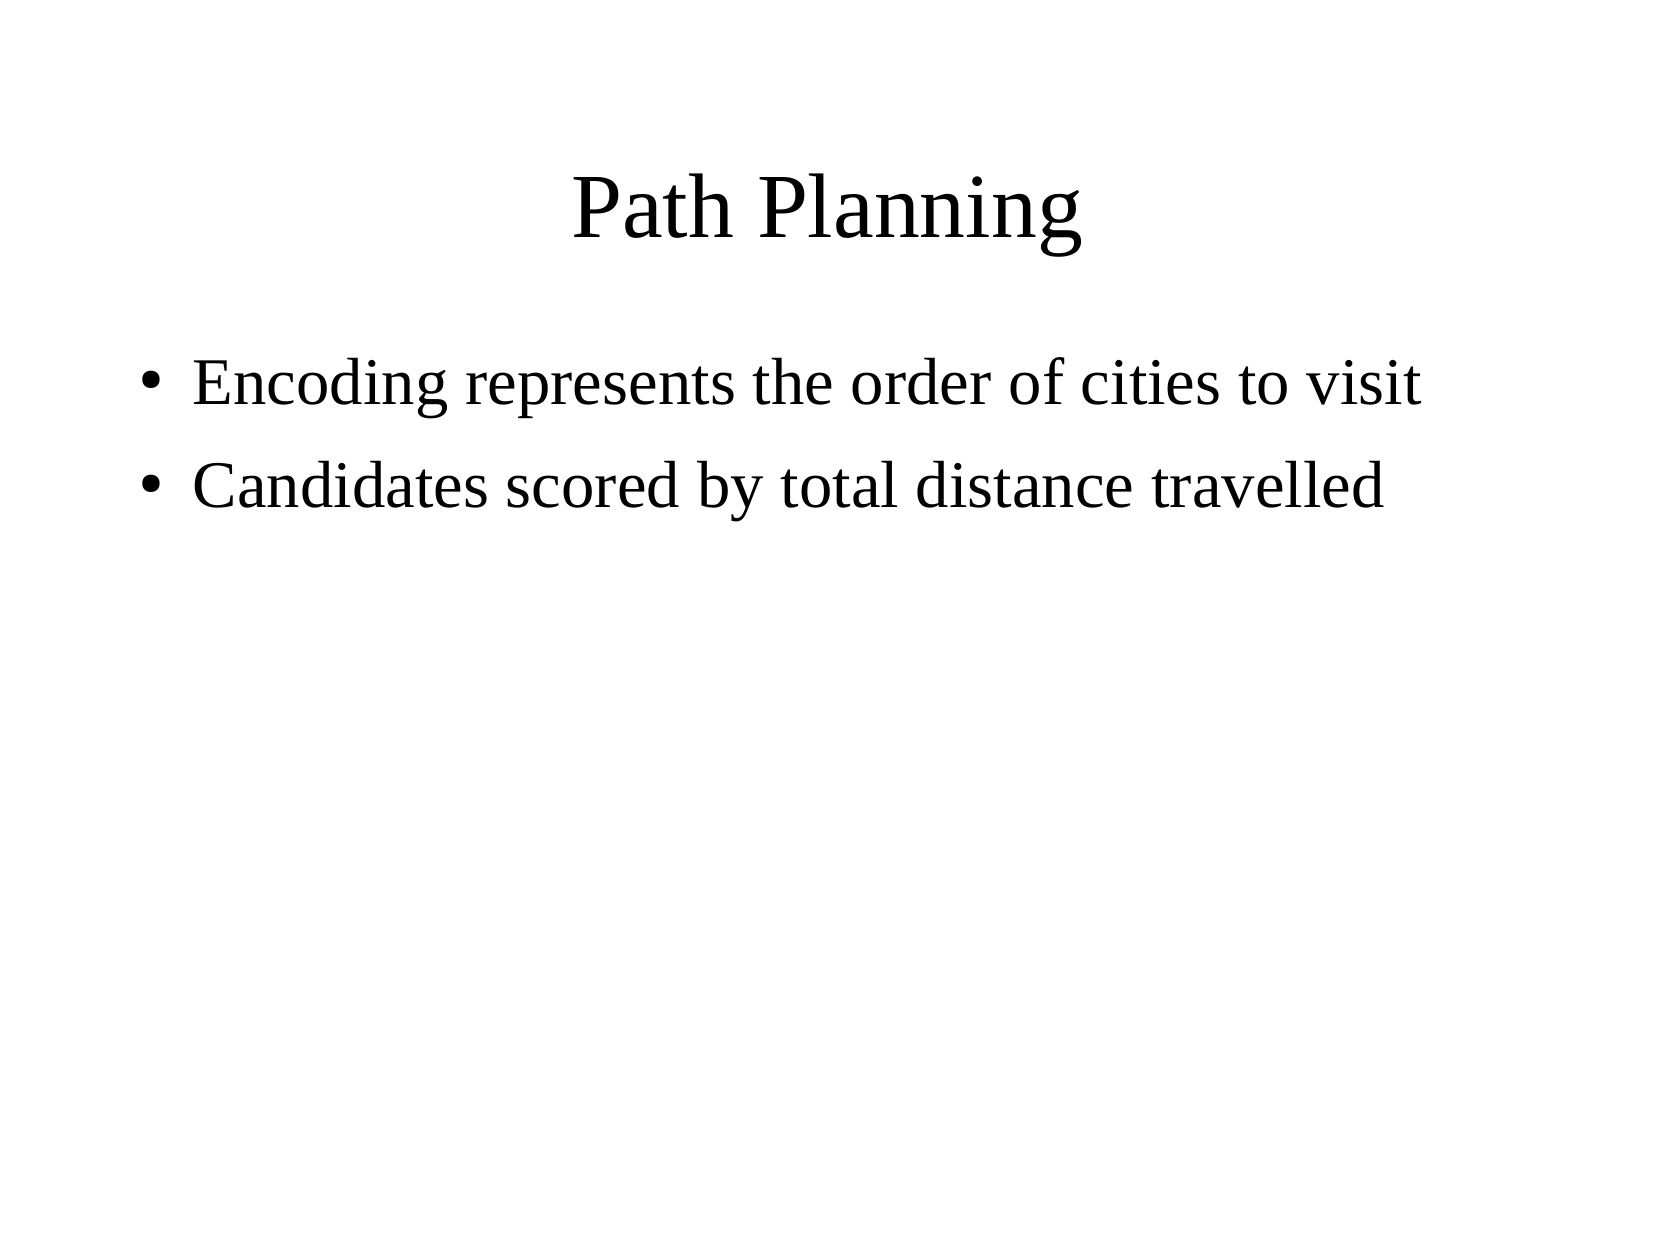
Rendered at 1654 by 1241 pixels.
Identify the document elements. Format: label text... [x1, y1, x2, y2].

list Encoding represents the order of cities to visit Candidates scored by total distance travelled [121, 344, 1534, 1127]
title Path Planning [121, 102, 1534, 311]
